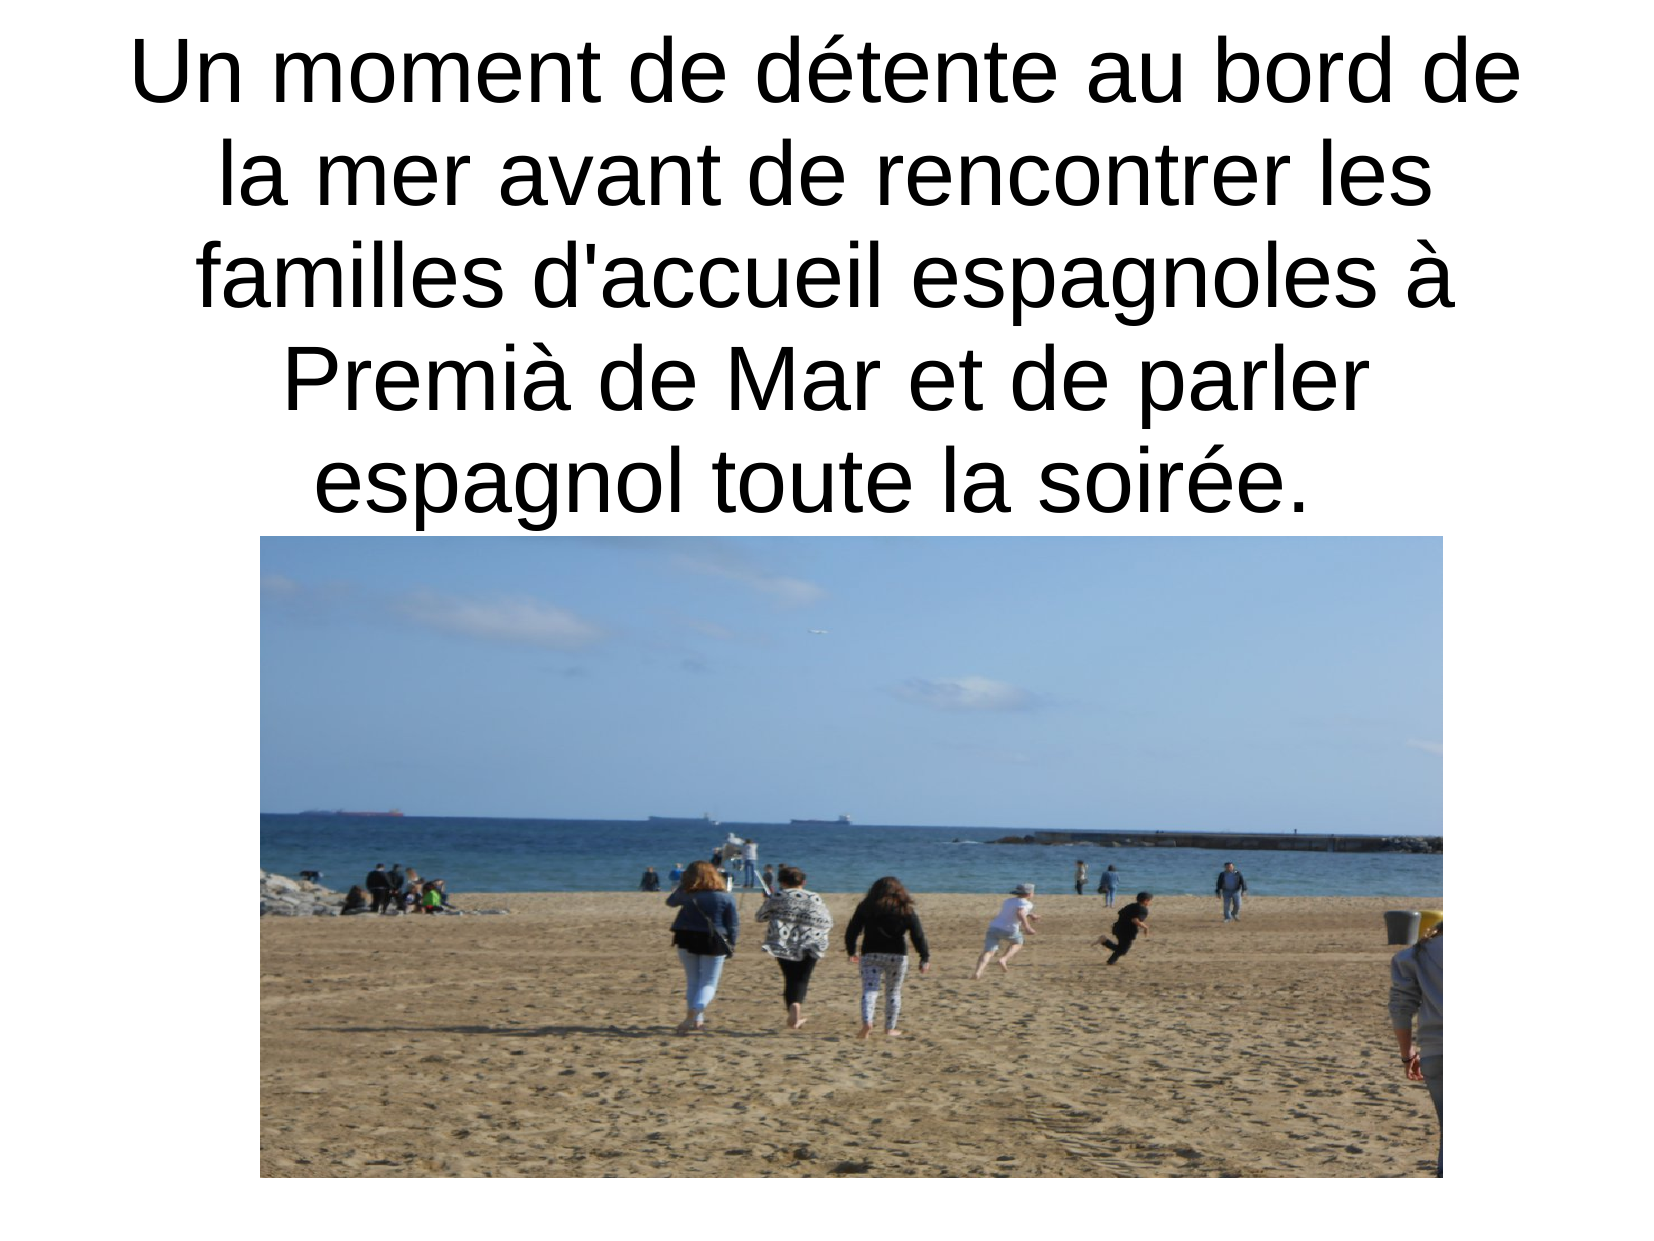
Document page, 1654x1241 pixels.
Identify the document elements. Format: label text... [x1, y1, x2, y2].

title Un moment de détente au bord de la mer avant de rencontrer les familles d'accueil espagnoles à Premià de Mar et de parler espagnol toute la soirée. [82, 19, 1571, 533]
picture [260, 536, 1443, 1178]
